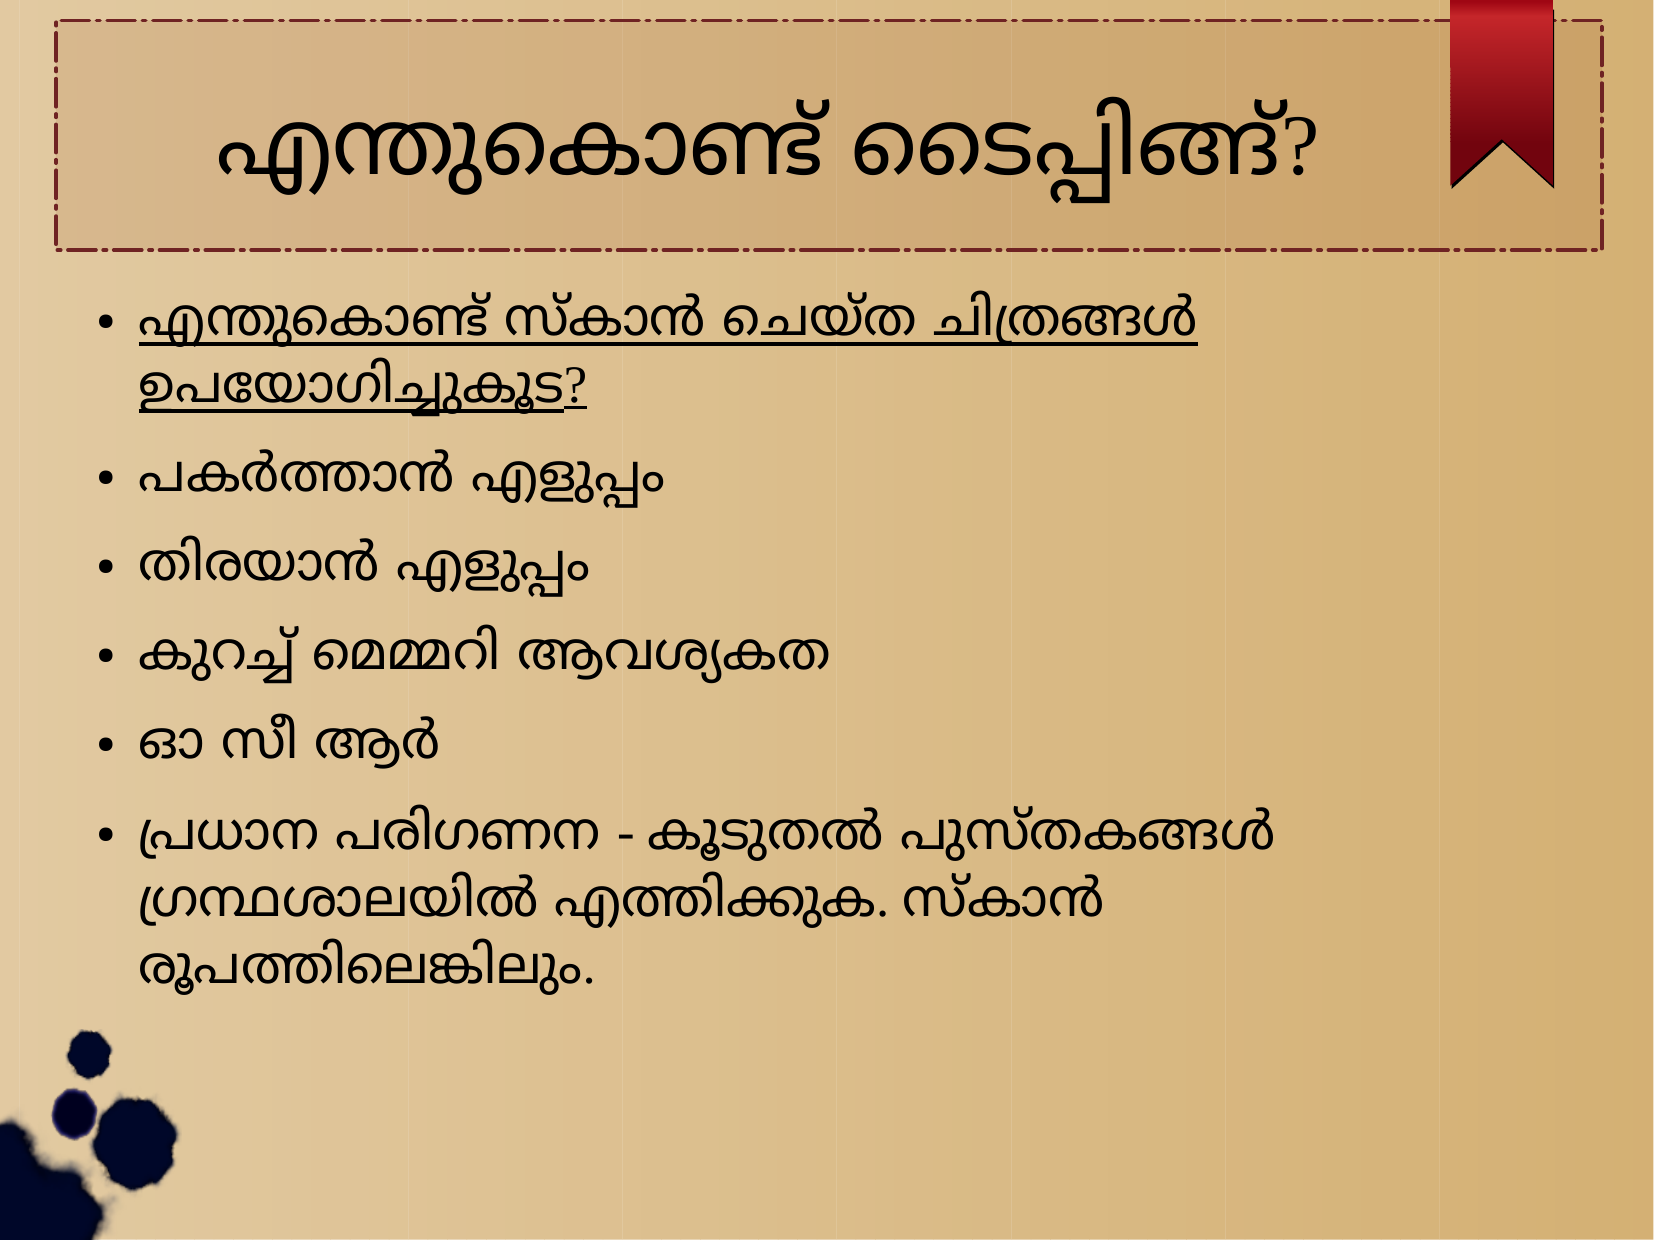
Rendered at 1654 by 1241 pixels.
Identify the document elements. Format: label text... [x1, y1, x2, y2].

title എന്തുകൊണ്ട് ടൈപ്പിങ്ങ്? [82, 49, 1453, 257]
list എന്തുകൊണ്ട് സ്കാൻ ചെയ്ത ചിത്രങ്ങൾ ഉപയോഗിച്ചുകൂട? പകർത്താൻ എളുപ്പം തിരയാൻ എളുപ്പം കുറച്ച് മെമ്മറി ആവശ്യകത ഓ സീ ആർ പ്രധാന പരിഗണന - കൂടുതൽ പുസ്തകങ്ങൾ ഗ്രന്ഥശാലയിൽ എത്തിക്കുക. സ്കാൻ രൂപത്തിലെങ്കിലും. [82, 290, 1538, 1010]
